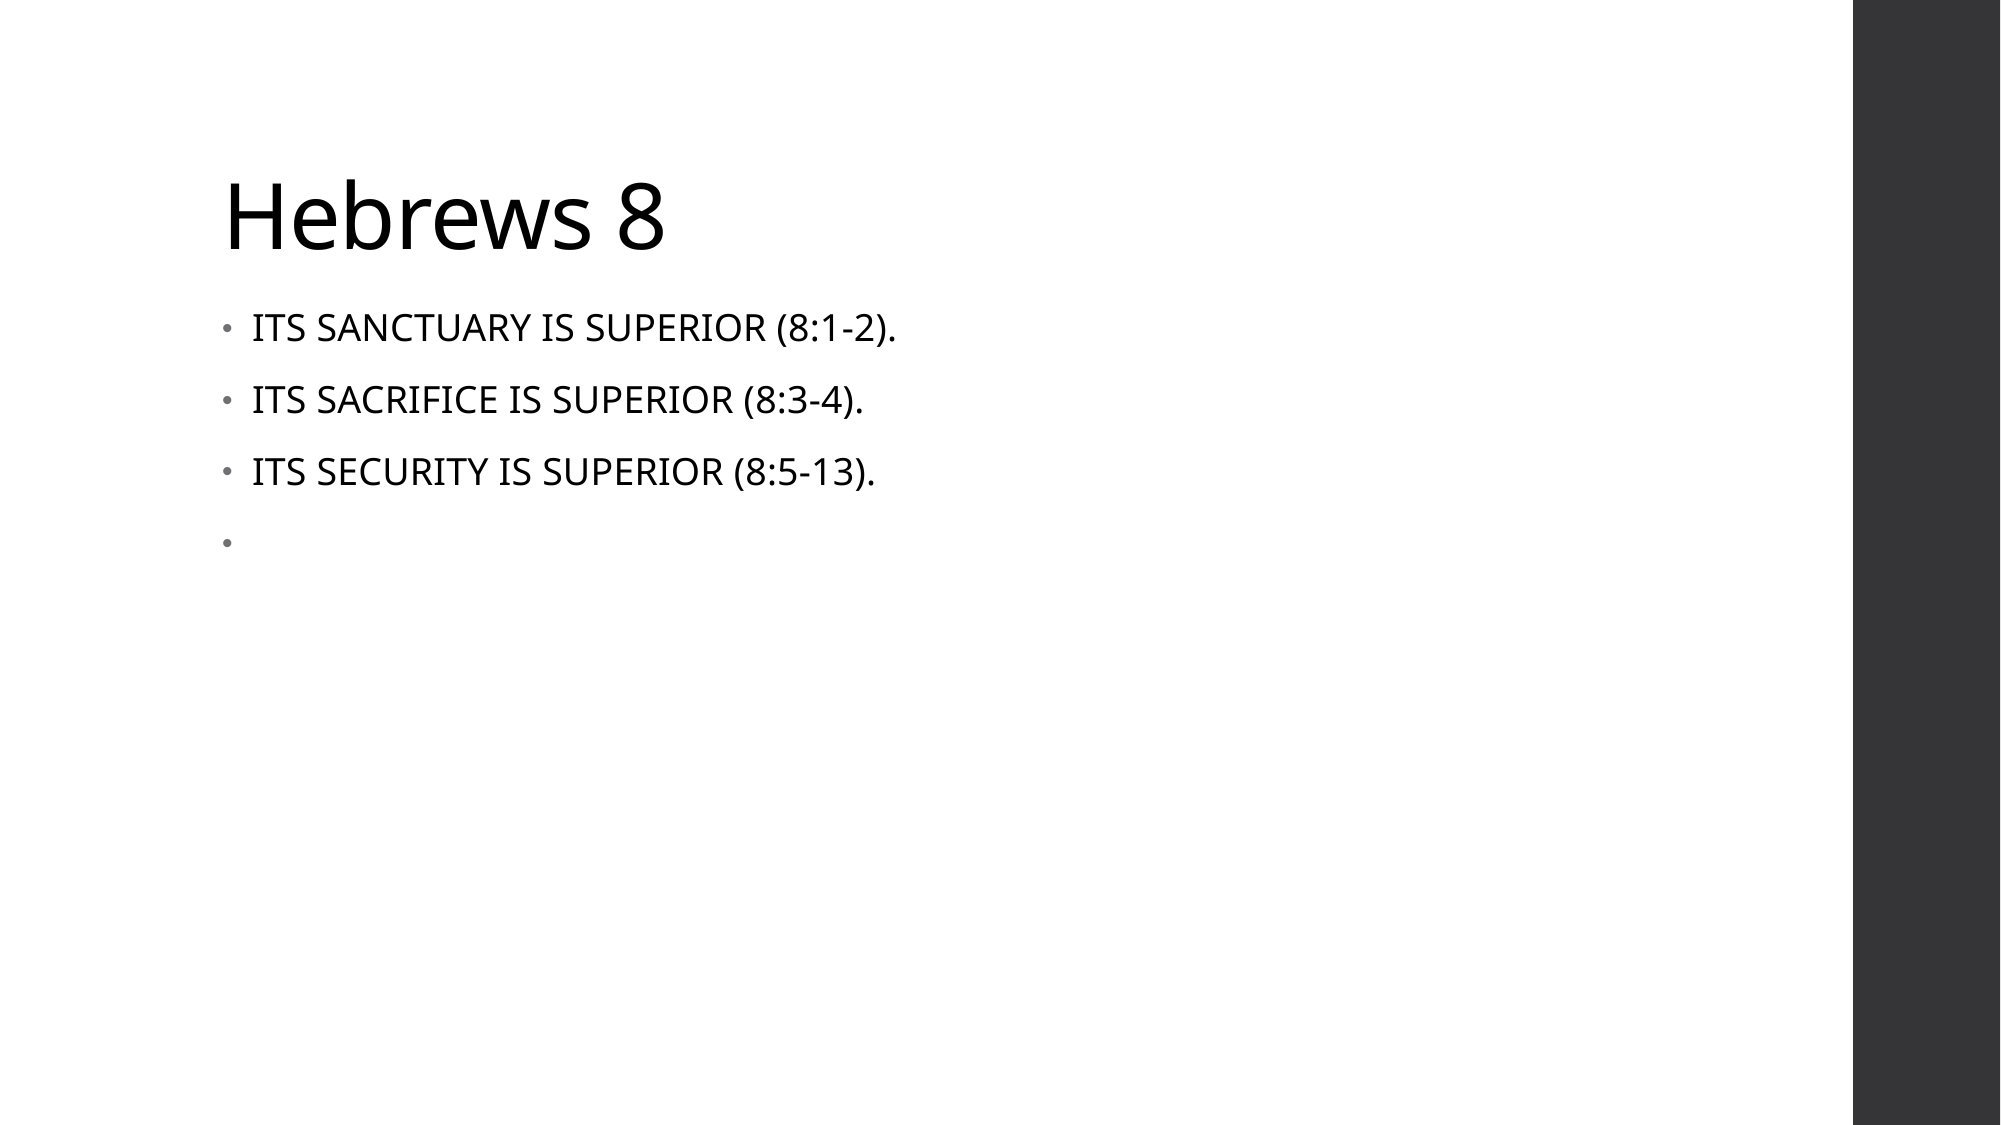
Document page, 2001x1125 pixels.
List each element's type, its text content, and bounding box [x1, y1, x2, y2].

list ITS SANCTUARY IS SUPERIOR (8:1-2). ITS SACRIFICE IS SUPERIOR (8:3-4). ITS SECURITY IS SUPERIOR (8:5-13). [206, 299, 1617, 1014]
title Hebrews 8 [206, 60, 1797, 278]
